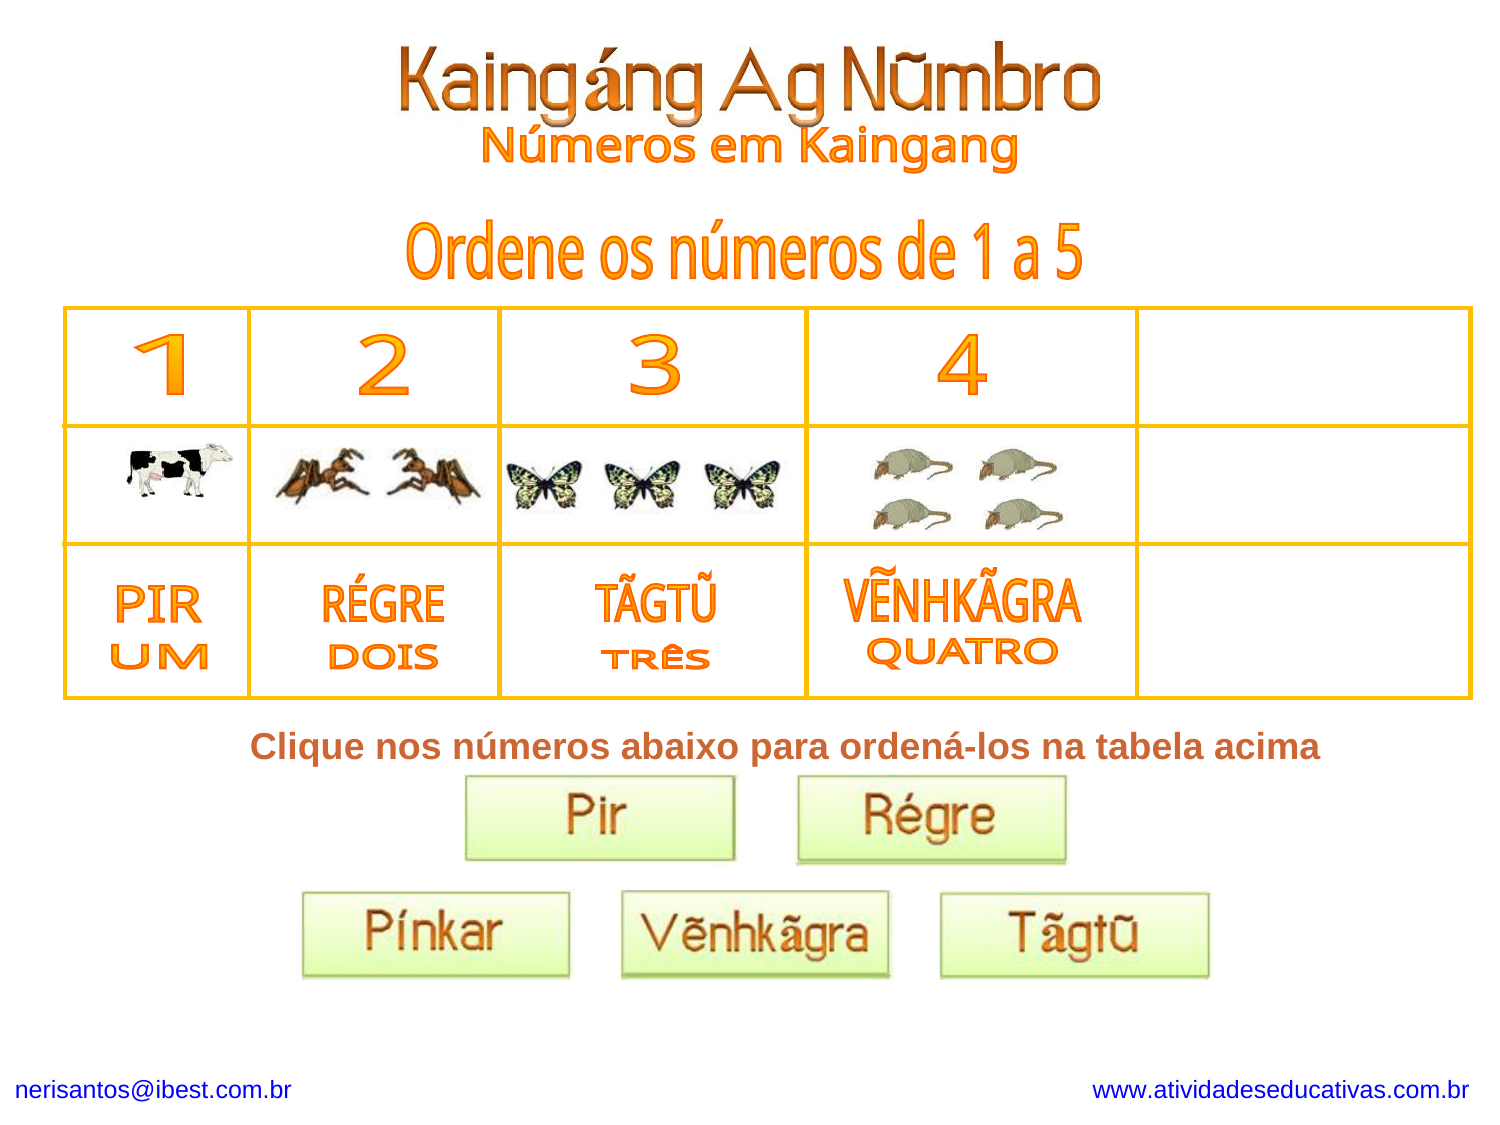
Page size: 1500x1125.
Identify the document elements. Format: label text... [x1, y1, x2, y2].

text_box Ordene os números de 1 a 5 [861, 236, 881, 279]
text_box Ordene os números de 1 a 5 [781, 236, 805, 279]
picture [602, 454, 689, 514]
text_box Ordene os números de 1 a 5 [703, 237, 727, 279]
text_box DOIS [415, 645, 437, 669]
text_box QUATRO [965, 639, 992, 664]
picture [504, 454, 591, 514]
text_box 1 [135, 335, 183, 395]
text_box DOIS [363, 645, 395, 669]
text_box VENHKÃGRA [955, 579, 1002, 622]
text_box VENHKÃGRA [1033, 579, 1081, 622]
picture [620, 889, 894, 980]
text_box TÃGTU [620, 574, 635, 582]
text_box DOIS [330, 645, 358, 669]
text_box Ordene os números de 1 a 5 [1014, 236, 1038, 279]
picture [118, 442, 237, 502]
text_box Ordene os números de 1 a 5 [811, 236, 828, 279]
text_box UM [160, 645, 207, 669]
text_box PIR [117, 586, 144, 622]
text_box Ordene os números de 1 a 5 [407, 223, 442, 279]
text_box Ordene os números de 1 a 5 [448, 236, 465, 279]
text_box Ordene os números de 1 a 5 [974, 223, 989, 279]
picture [271, 442, 486, 509]
text_box QUATRO [996, 639, 1022, 664]
text_box TÃGTU [668, 584, 690, 622]
text_box 4 [938, 335, 987, 395]
text_box Ordene os números de 1 a 5 [632, 236, 652, 279]
text_box VENHKÃGRA [844, 579, 869, 621]
picture [869, 442, 959, 482]
picture [702, 454, 789, 514]
text_box VENHKÃGRA [925, 579, 948, 621]
text_box QUATRO [868, 638, 901, 669]
text_box RÉGRE [324, 585, 346, 622]
text_box Ordene os números de 1 a 5 [899, 220, 924, 279]
text_box Ordene os números de 1 a 5 [830, 236, 856, 279]
text_box VENHKÃGRA [872, 579, 889, 621]
picture [464, 775, 739, 866]
text_box Ordene os números de 1 a 5 [529, 236, 553, 279]
text_box Ordene os números de 1 a 5 [559, 236, 583, 279]
picture [974, 442, 1063, 483]
picture [980, 492, 1069, 532]
text_box TRÊS [602, 650, 628, 669]
text_box Ordene os números de 1 a 5 [601, 236, 627, 279]
text_box RÉGRE [426, 585, 443, 622]
text_box TÃGTU [614, 584, 640, 622]
text_box QUATRO [907, 639, 934, 664]
text_box Clique nos números abaixo para ordená-los na tabela acima [235, 714, 1337, 775]
text_box VENHKÃGRA [1003, 579, 1028, 622]
text_box Ordene os números de 1 a 5 [671, 236, 695, 279]
picture [939, 889, 1213, 980]
text_box TRÊS [662, 650, 682, 669]
picture [301, 889, 575, 980]
text_box Ordene os números de 1 a 5 [735, 236, 775, 279]
text_box Ordene os números de 1 a 5 [467, 220, 492, 279]
text_box RÉGRE [370, 585, 395, 622]
text_box TÃGTU [641, 584, 665, 622]
picture [386, 31, 1114, 135]
text_box PIR [149, 586, 164, 622]
text_box Ordene os números de 1 a 5 [1057, 223, 1081, 279]
text_box TÃGTU [693, 584, 715, 622]
text_box TRÊS [632, 650, 658, 669]
text_box Ordene os números de 1 a 5 [930, 236, 954, 279]
text_box PIR [171, 586, 201, 622]
picture [795, 775, 1070, 866]
text_box DOIS [399, 645, 412, 669]
text_box VENHKÃGRA [894, 579, 918, 621]
picture [868, 492, 957, 532]
text_box QUATRO [937, 639, 969, 664]
text_box UM [112, 645, 148, 669]
text_box RÉGRE [349, 585, 366, 622]
text_box ~ [871, 567, 895, 575]
text_box ~ [698, 572, 711, 581]
text_box Ordene os números de 1 a 5 [498, 236, 523, 279]
text_box TÃGTU [596, 584, 618, 622]
text_box QUATRO [1025, 638, 1057, 664]
text_box RÉGRE [401, 585, 423, 622]
text_box 3 [631, 335, 680, 395]
text_box TRÊS [686, 650, 709, 669]
text_box 2 [360, 335, 408, 395]
